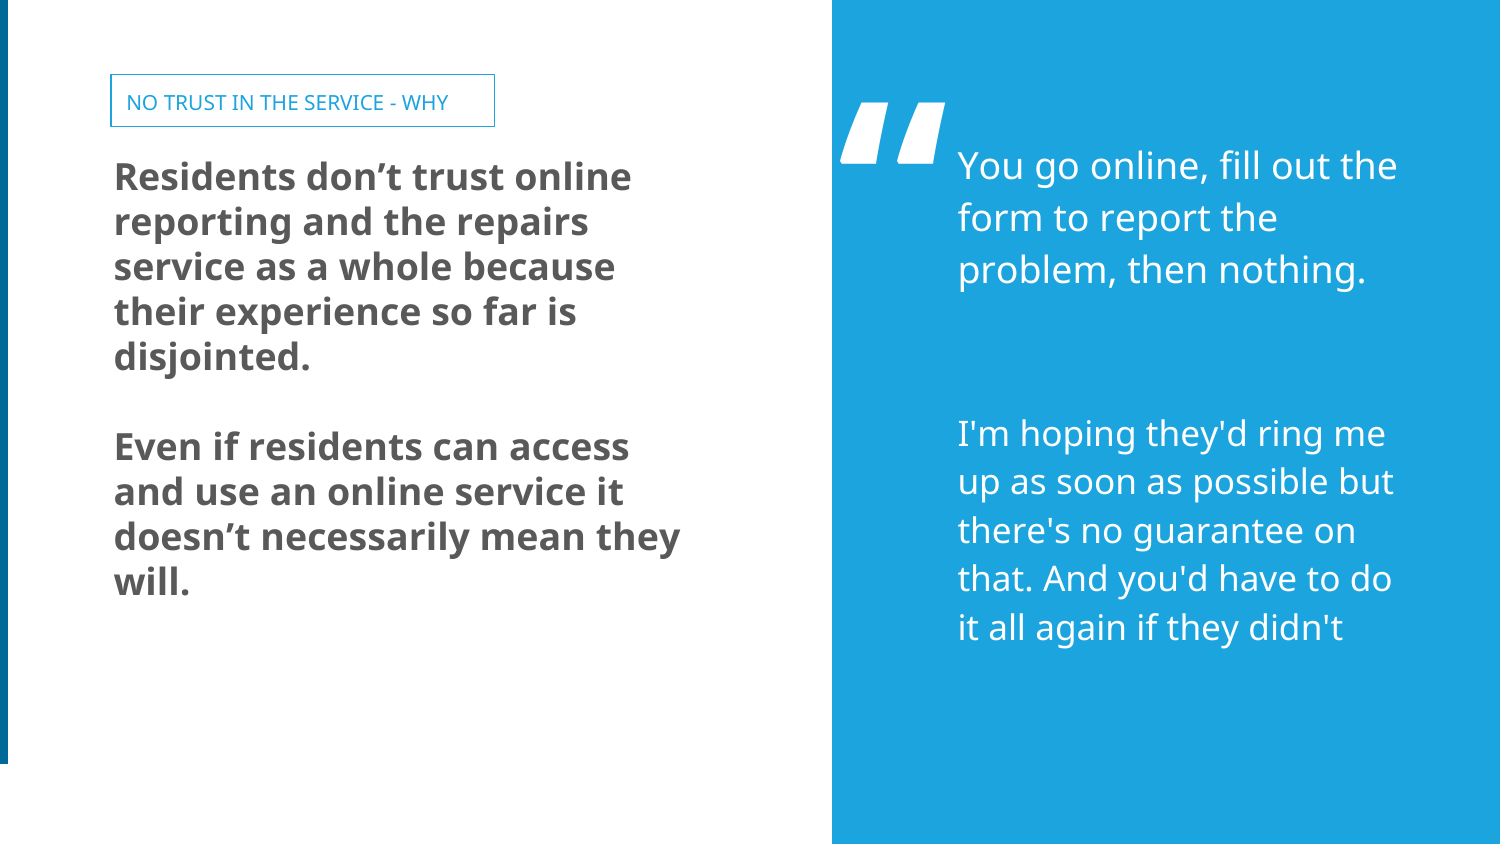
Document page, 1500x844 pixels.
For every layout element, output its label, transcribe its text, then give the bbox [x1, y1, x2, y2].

text_box NO TRUST IN THE SERVICE - WHY [111, 74, 495, 127]
list You go online, fill out the form to report the problem, then nothing. [942, 120, 1417, 328]
title Residents don’t trust online reporting and the repairs service as a whole because their experience so far is disjointed. Even if residents can access and use an online service it doesn’t necessarily mean they will. [98, 137, 705, 569]
list I'm hoping they'd ring me up as soon as possible but there's no guarantee on that. And you'd have to do it all again if they didn't [942, 389, 1417, 667]
